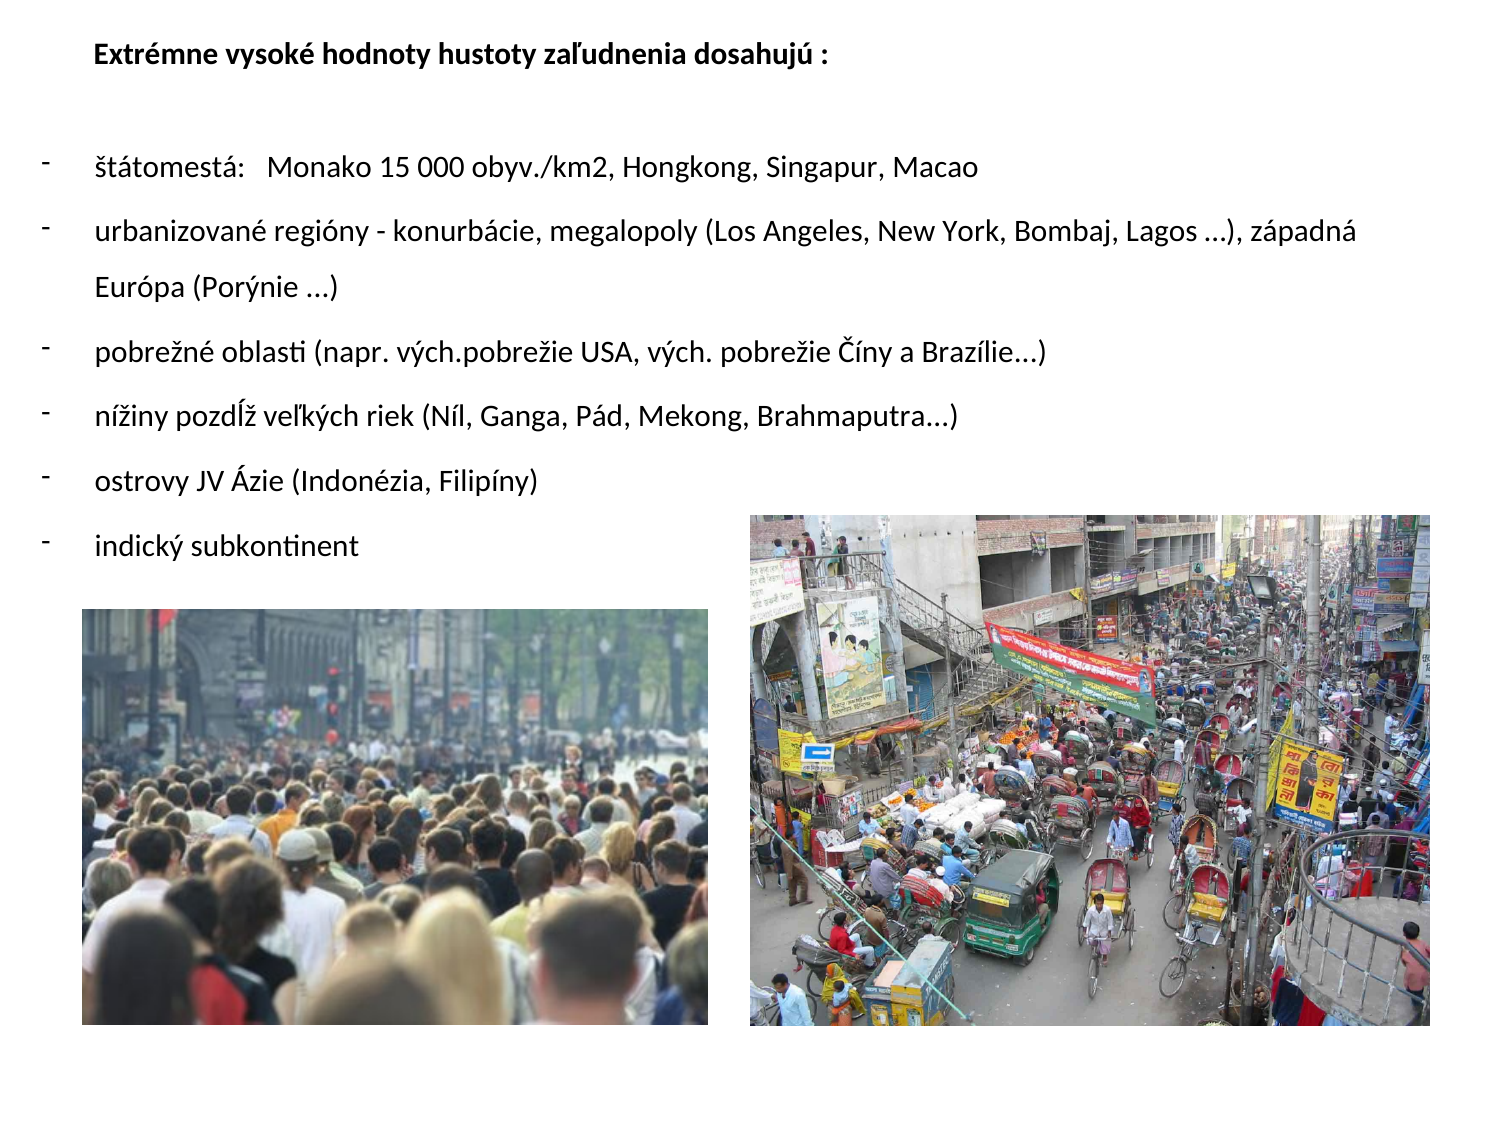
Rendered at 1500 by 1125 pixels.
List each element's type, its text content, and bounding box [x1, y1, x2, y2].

picture [82, 609, 708, 1026]
text_box Extrémne vysoké hodnoty hustoty zaľudnenia dosahujú : štátomestá: Monako 15 000 obyv./km2, Hongkong, Singapur, Macao urbanizované regióny - konurbácie, megalopoly (Los Angeles, New York, Bombaj, Lagos …), západná Európa (Porýnie ...) pobrežné oblasti (napr. vých.pobrežie USA, vých. pobrežie Číny a Brazílie...) nížiny pozdĺž veľkých riek (Níl, Ganga, Pád, Mekong, Brahmaputra...) ostrovy JV Ázie (Indonézia, Filipíny) indický subkontinent [23, 23, 1383, 970]
picture [750, 515, 1430, 1026]
